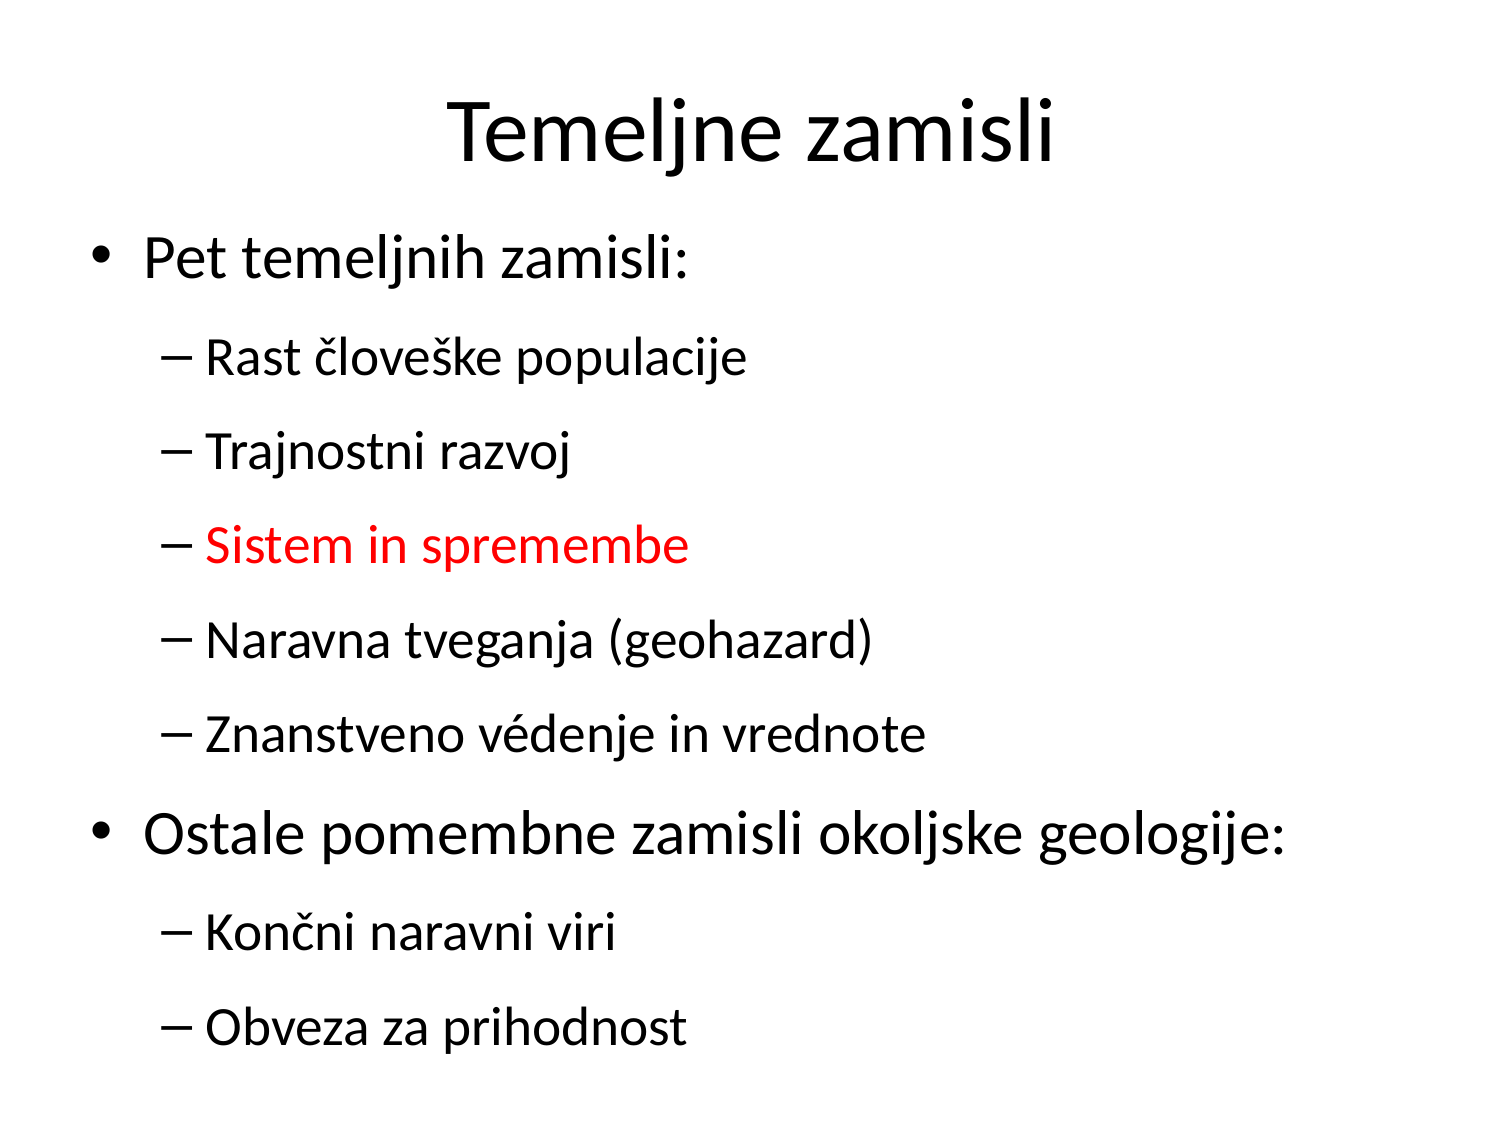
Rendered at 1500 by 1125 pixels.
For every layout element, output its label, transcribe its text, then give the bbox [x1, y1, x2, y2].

list Pet temeljnih zamisli: Rast človeške populacije Trajnostni razvoj Sistem in spremembe Naravna tveganja (geohazard) Znanstveno védenje in vrednote Ostale pomembne zamisli okoljske geologije: Končni naravni viri Obveza za prihodnost [75, 208, 1425, 1071]
title Temeljne zamisli [76, 30, 1427, 219]
